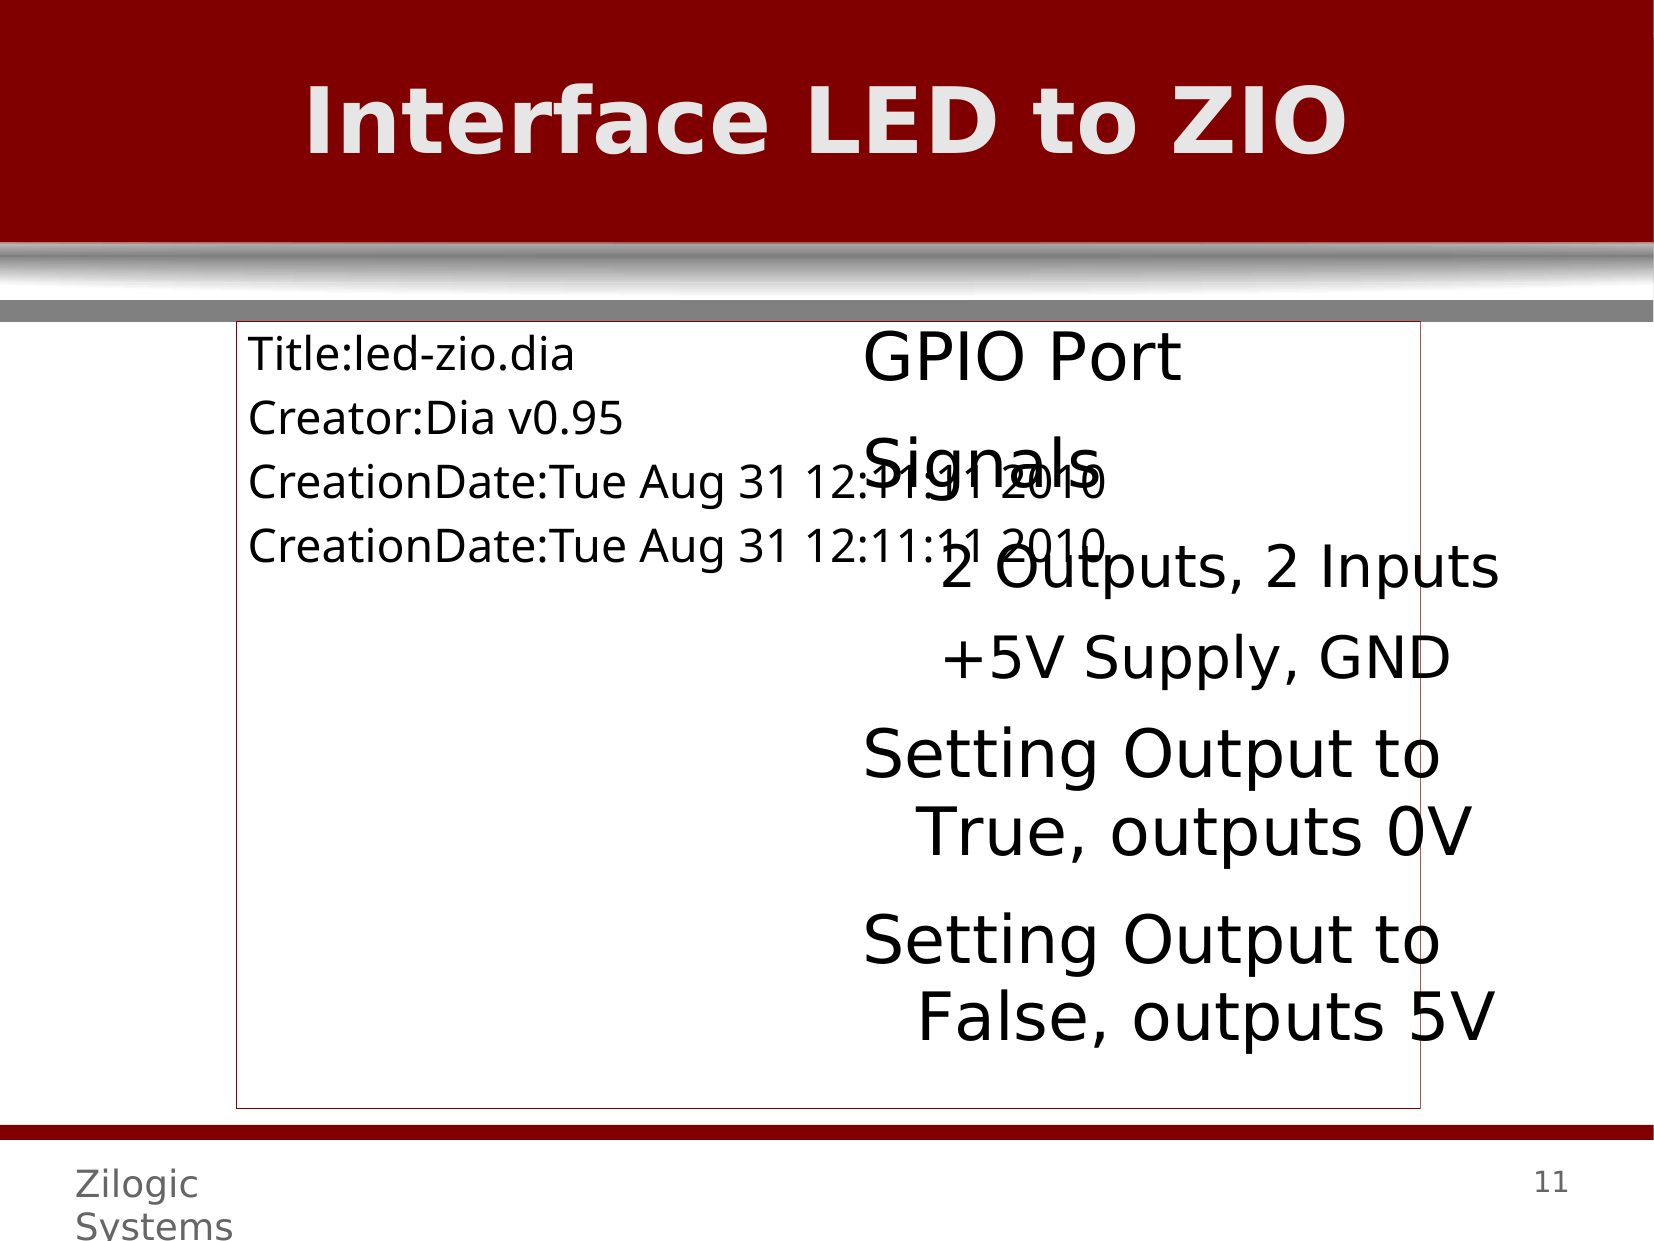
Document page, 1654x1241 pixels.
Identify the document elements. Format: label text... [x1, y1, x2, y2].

picture [82, 472, 809, 956]
title Interface LED to ZIO [82, 18, 1571, 226]
list GPIO Port Signals 2 Outputs, 2 Inputs +5V Supply, GND Setting Output to True, outputs 0V Setting Output to False, outputs 5V [845, 318, 1572, 1094]
